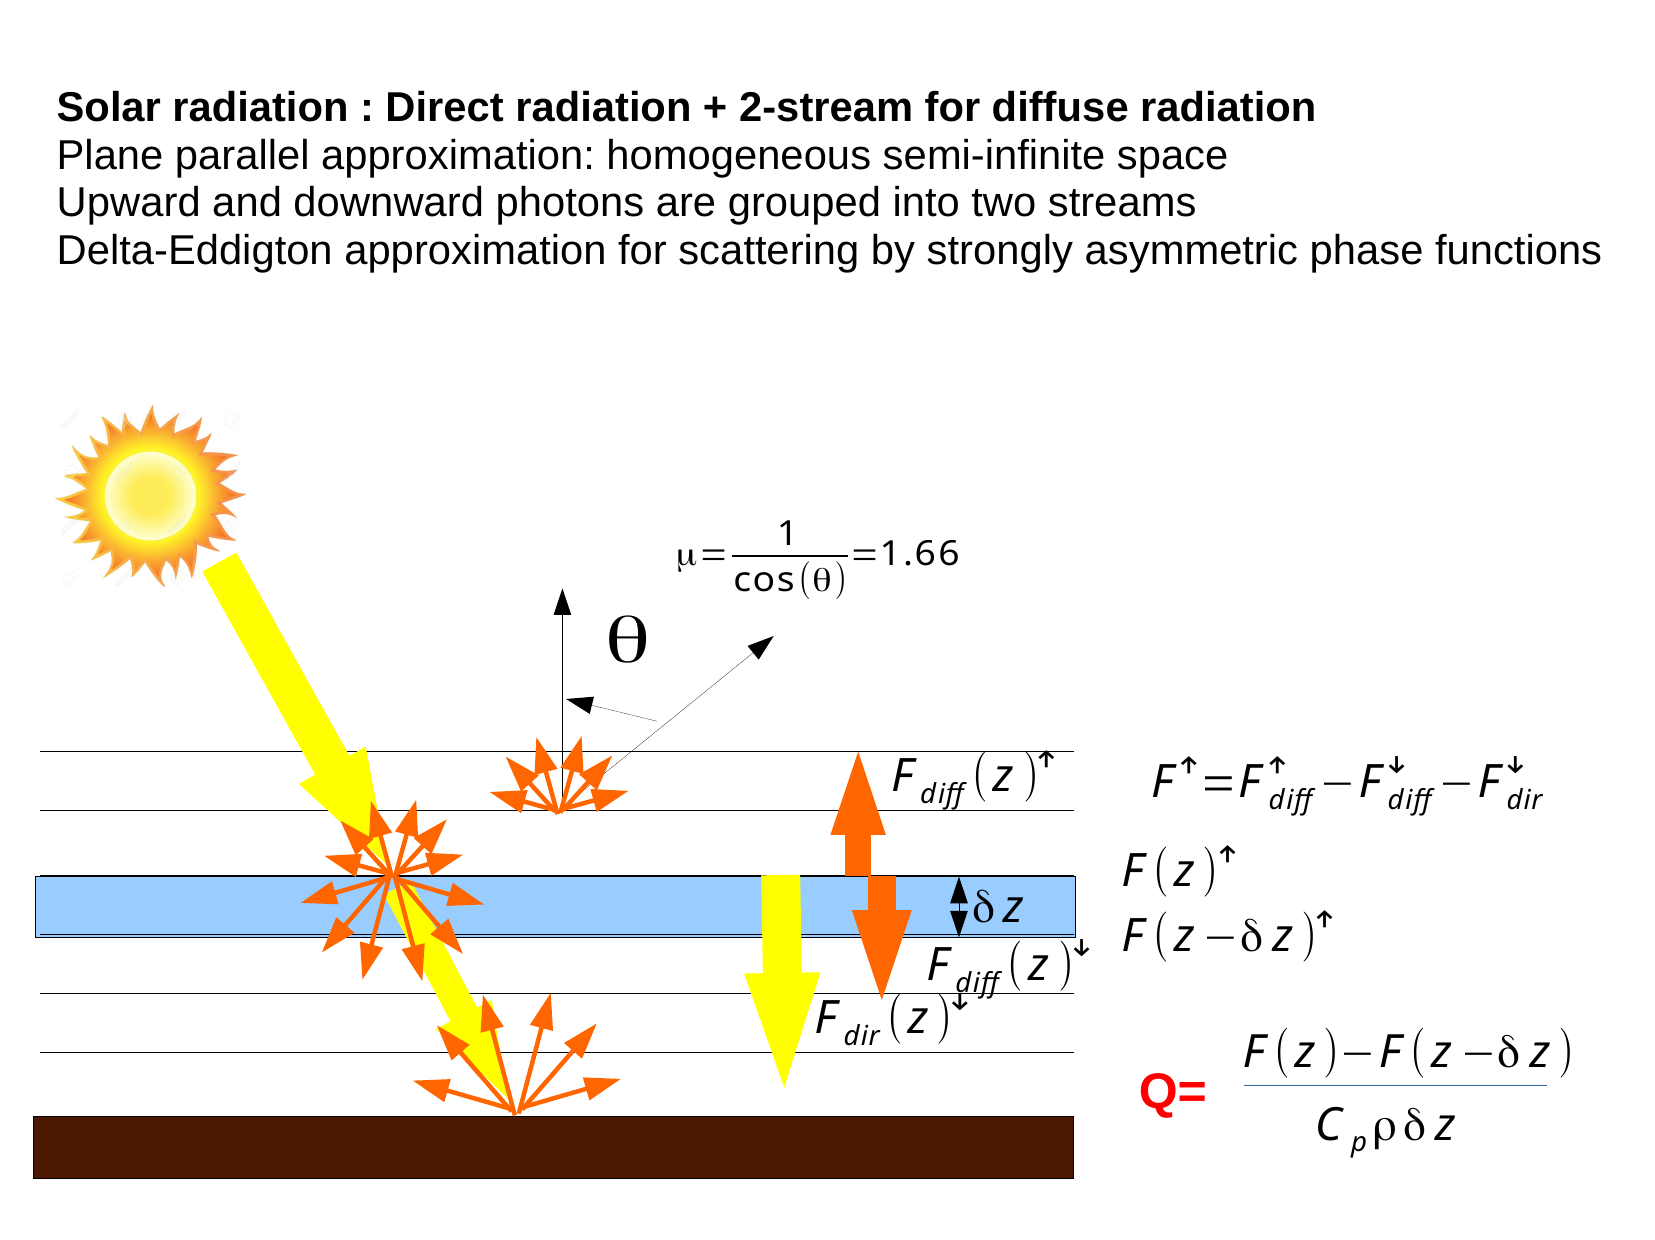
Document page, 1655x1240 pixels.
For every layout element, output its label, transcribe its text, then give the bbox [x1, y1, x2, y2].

text_box [377, 901, 404, 934]
chart [966, 878, 1037, 933]
text_box [960, 876, 1076, 937]
chart [883, 748, 1063, 810]
text_box [801, 876, 868, 934]
text_box [400, 876, 762, 934]
chart [1235, 1024, 1581, 1080]
text_box [389, 879, 395, 891]
text_box Q= [1123, 1055, 1222, 1127]
chart [1114, 908, 1341, 965]
picture [55, 405, 246, 587]
text_box [33, 1116, 1074, 1179]
text_box [348, 885, 384, 934]
chart [807, 937, 1098, 1052]
chart [596, 611, 659, 666]
chart [1143, 754, 1553, 816]
chart [669, 513, 970, 602]
chart [1114, 843, 1243, 900]
text_box Solar radiation : Direct radiation + 2-stream for diffuse radiation Plane parallel approximation: homogeneous semi-infinite space Upward and downward photons are grouped into two streams Delta-Eddigton approximation for scattering by strongly asymmetric phase functions [41, 76, 1619, 329]
text_box [35, 876, 381, 938]
chart [1309, 1097, 1468, 1159]
text_box [896, 876, 959, 934]
